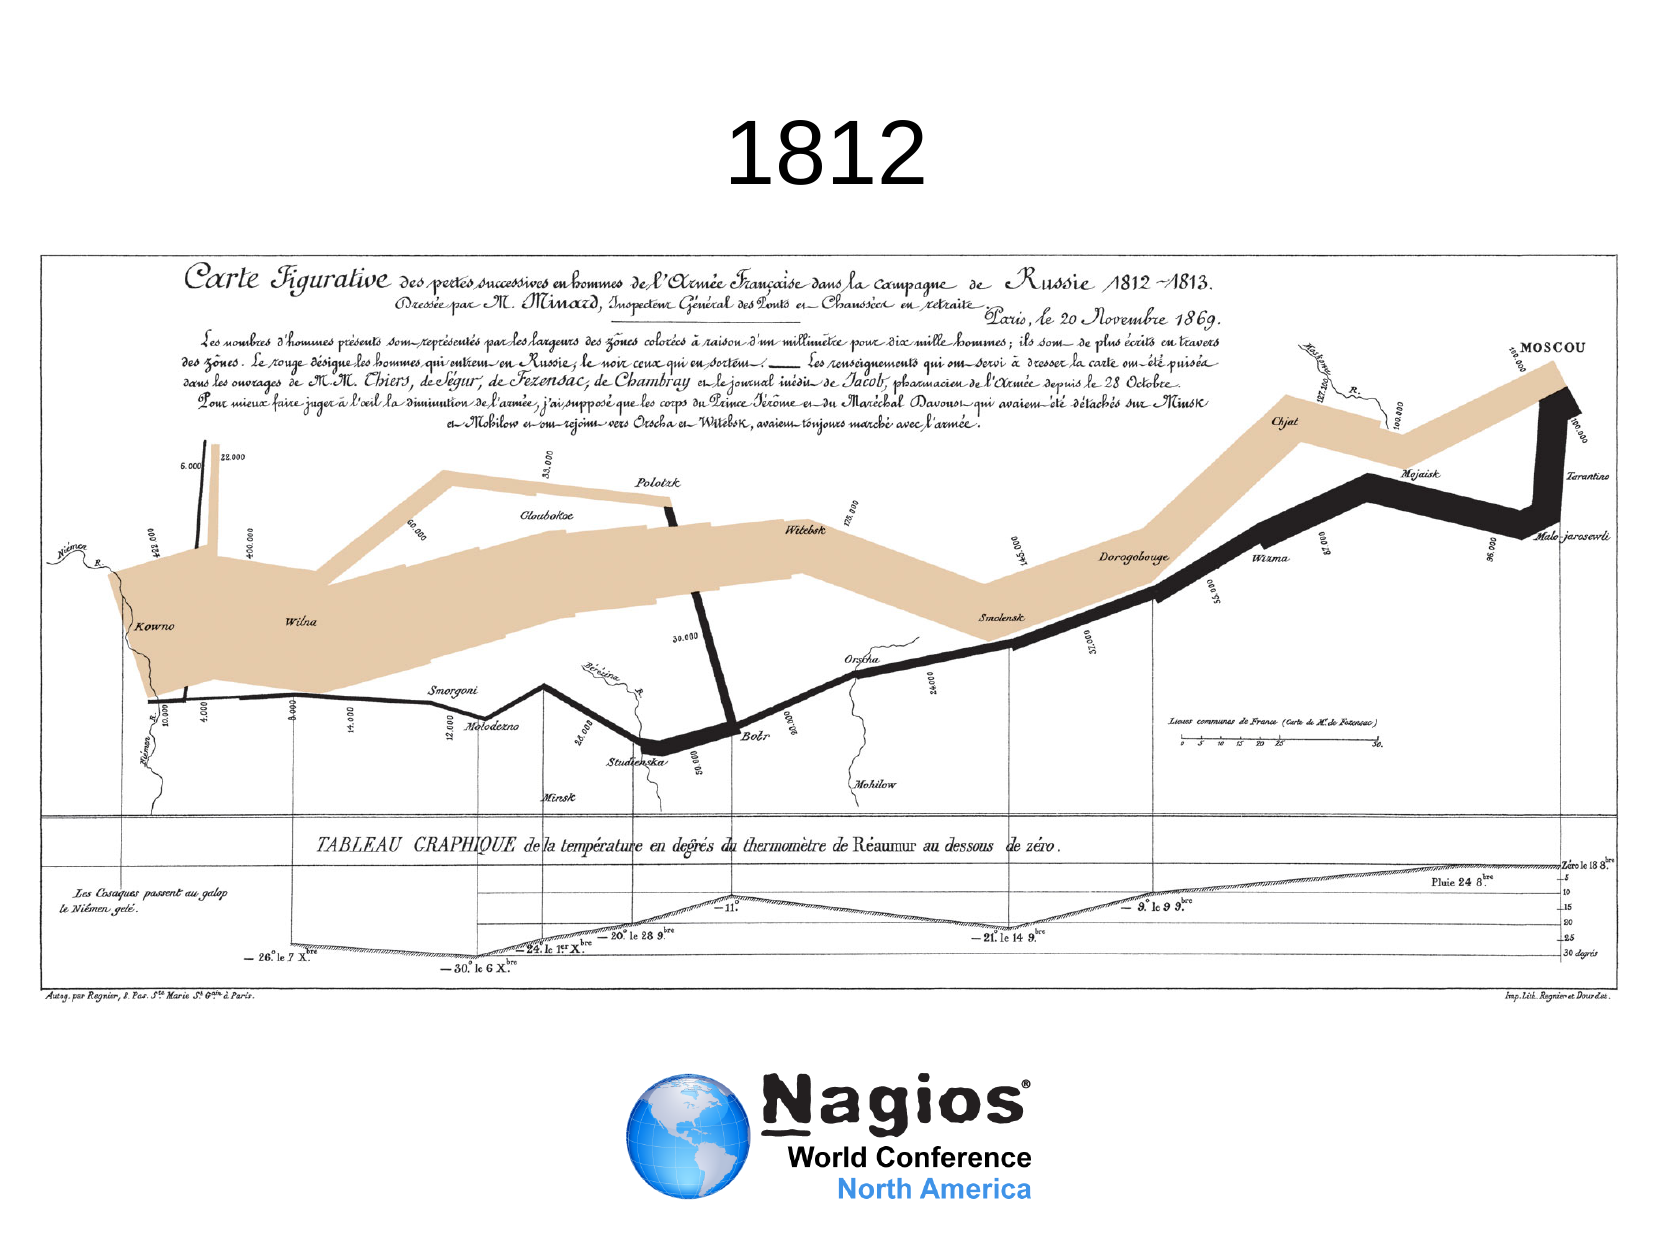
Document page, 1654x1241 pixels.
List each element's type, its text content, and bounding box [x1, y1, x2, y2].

picture [39, 251, 1620, 1006]
picture [626, 1072, 1032, 1226]
title 1812 [82, 49, 1571, 251]
